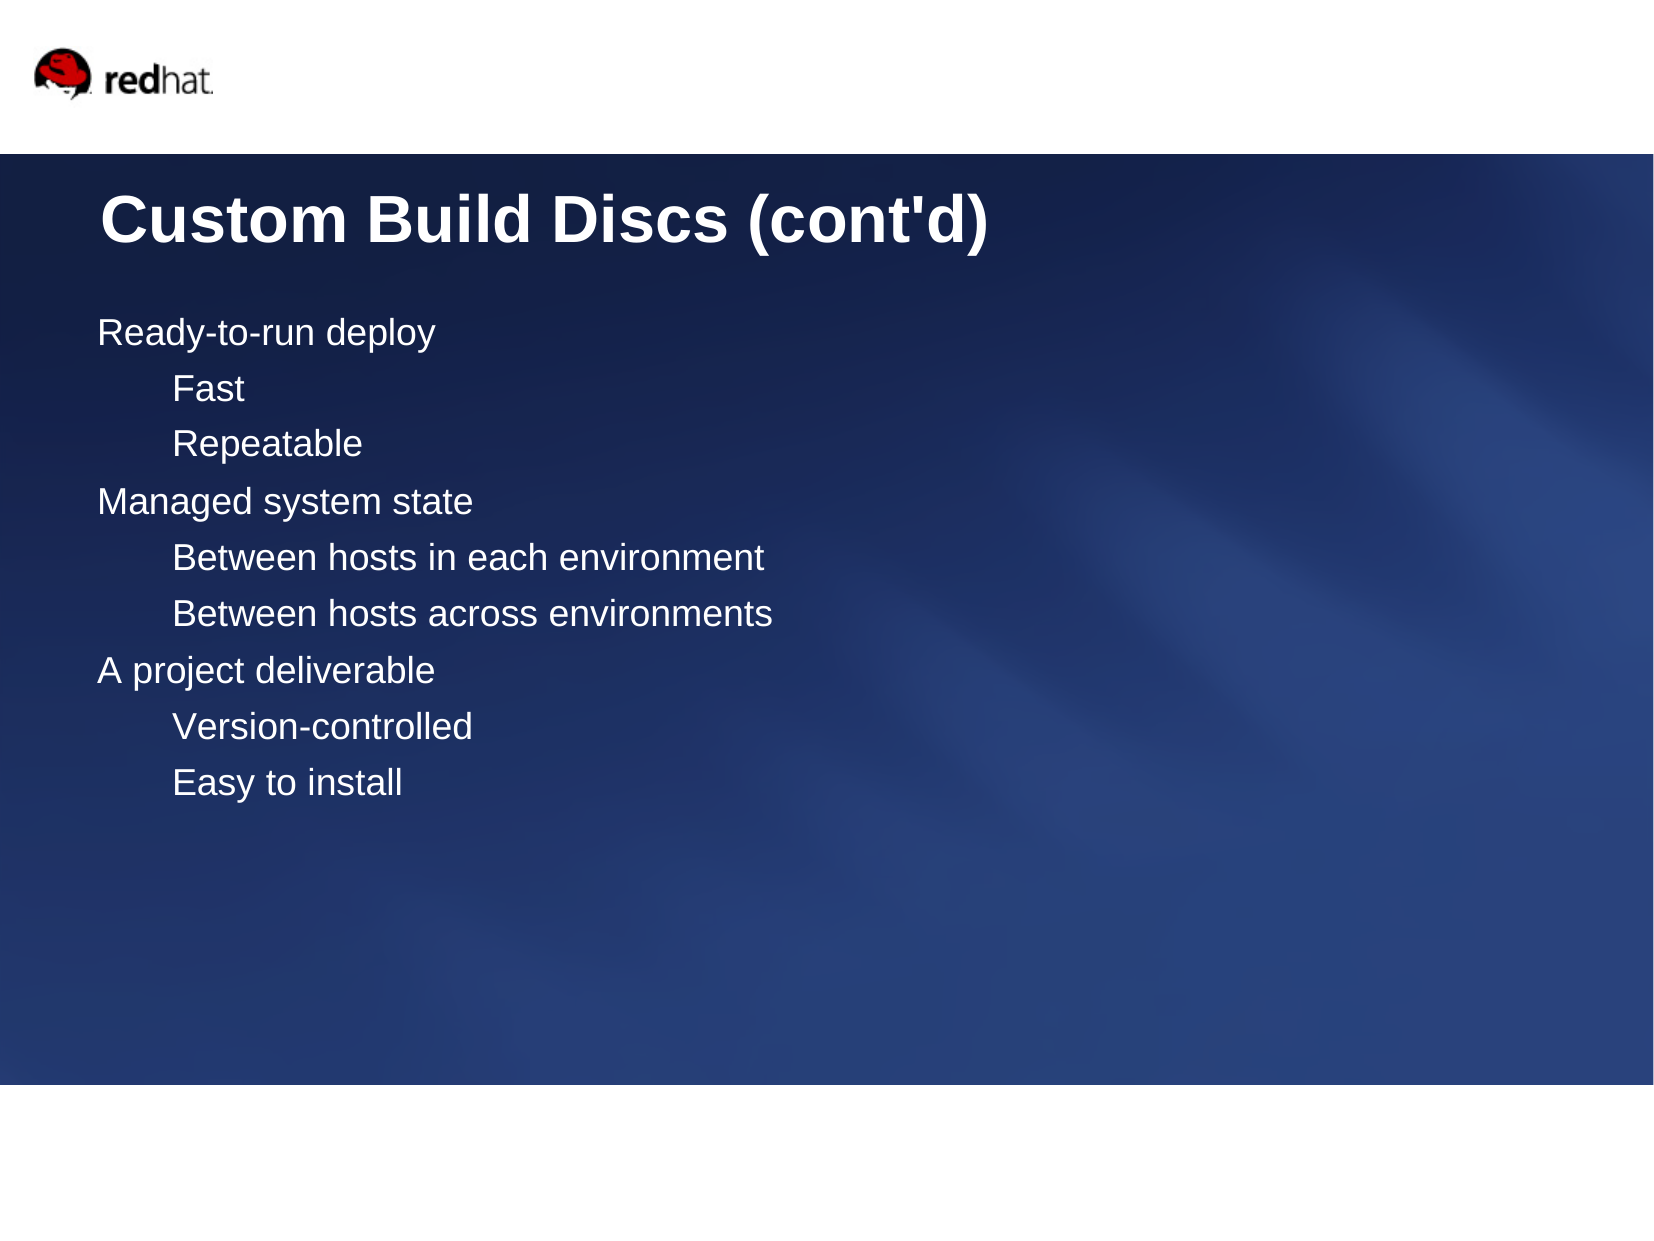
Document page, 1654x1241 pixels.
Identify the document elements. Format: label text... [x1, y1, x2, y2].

list Ready-to-run deploy Fast Repeatable Managed system state Between hosts in each environment Between hosts across environments A project deliverable Version-controlled Easy to install [97, 311, 1503, 1090]
picture [0, 154, 1654, 1085]
picture [33, 46, 213, 108]
title Custom Build Discs (cont'd) [100, 164, 1506, 275]
